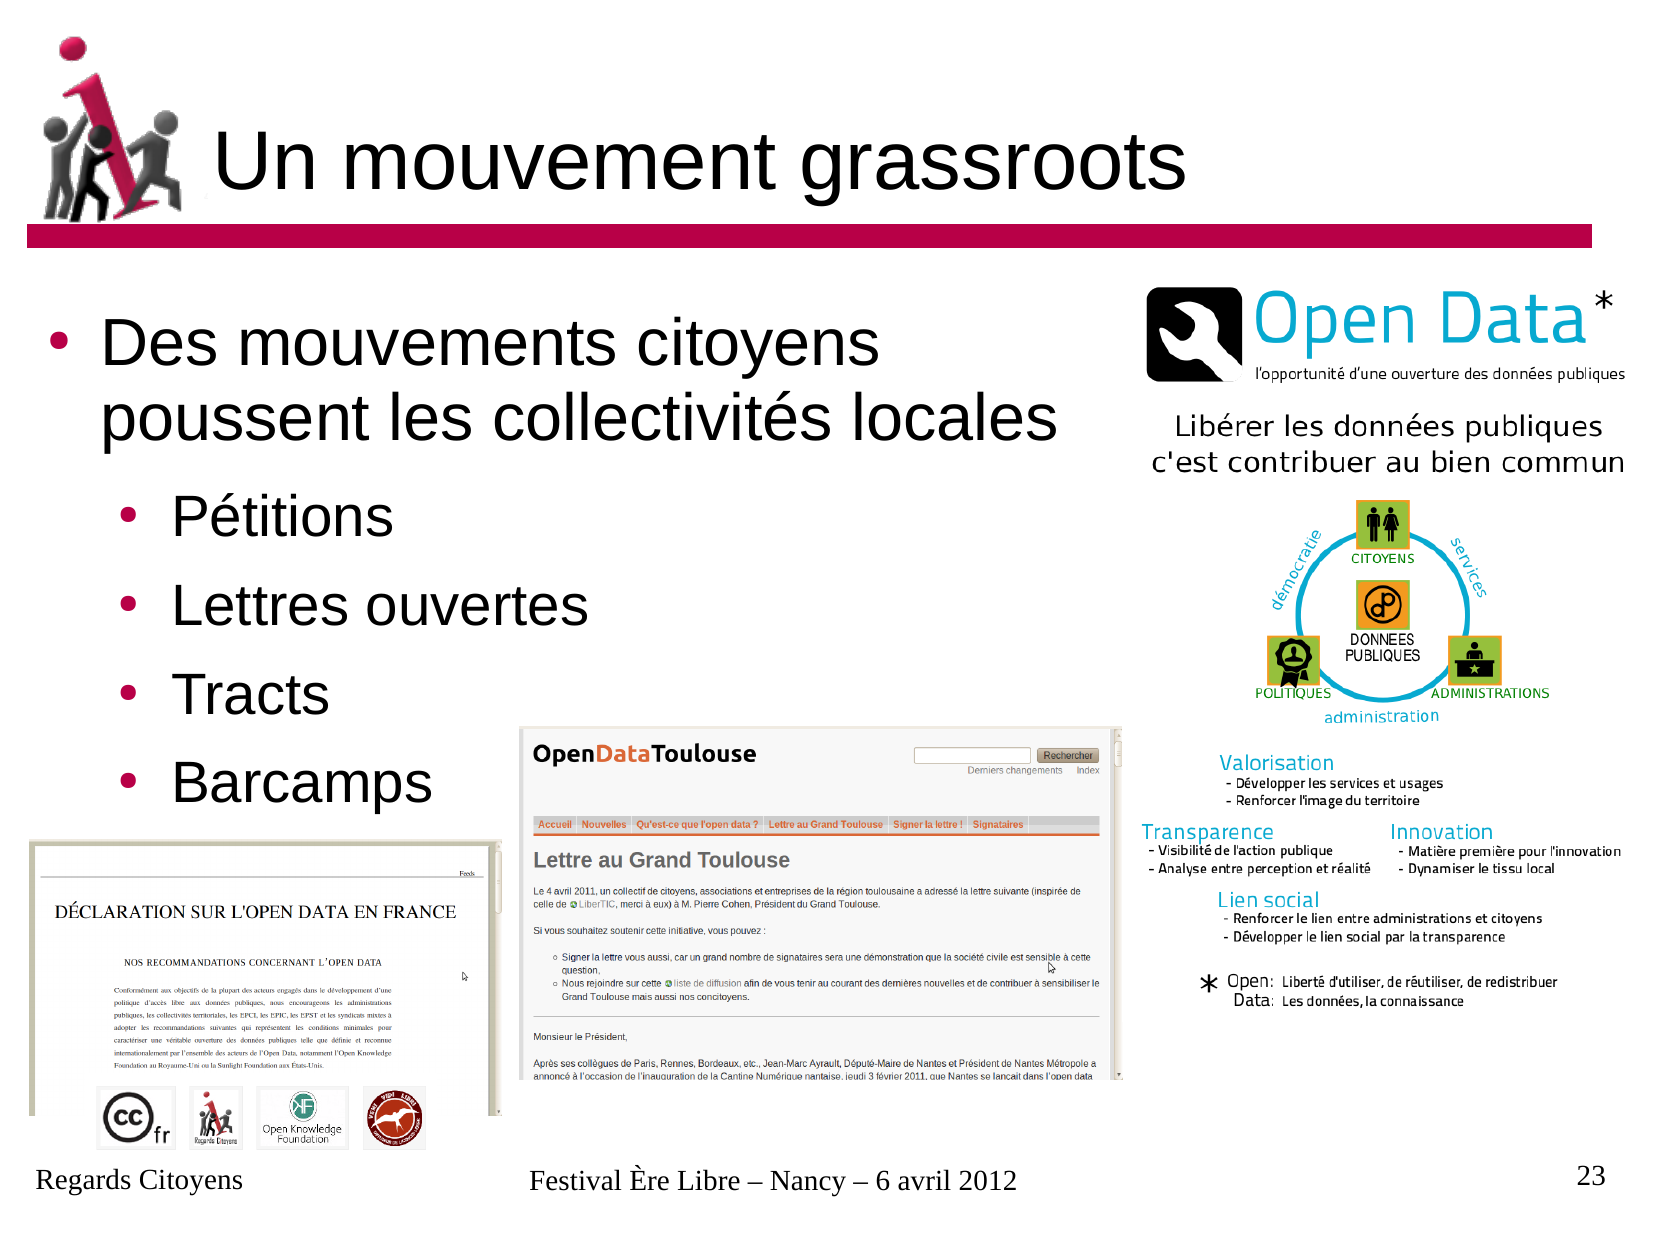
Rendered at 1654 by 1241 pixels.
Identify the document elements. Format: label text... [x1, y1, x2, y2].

list Des mouvements citoyens poussent les collectivités locales Pétitions Lettres ouvertes Tracts Barcamps [29, 200, 1654, 1020]
picture [1122, 262, 1644, 1022]
picture [519, 726, 590, 1080]
title Un mouvement grassroots [212, 64, 1654, 200]
list http://DonneesLibres.info [590, 686, 1625, 1208]
picture [27, 31, 208, 224]
picture [29, 839, 502, 1158]
